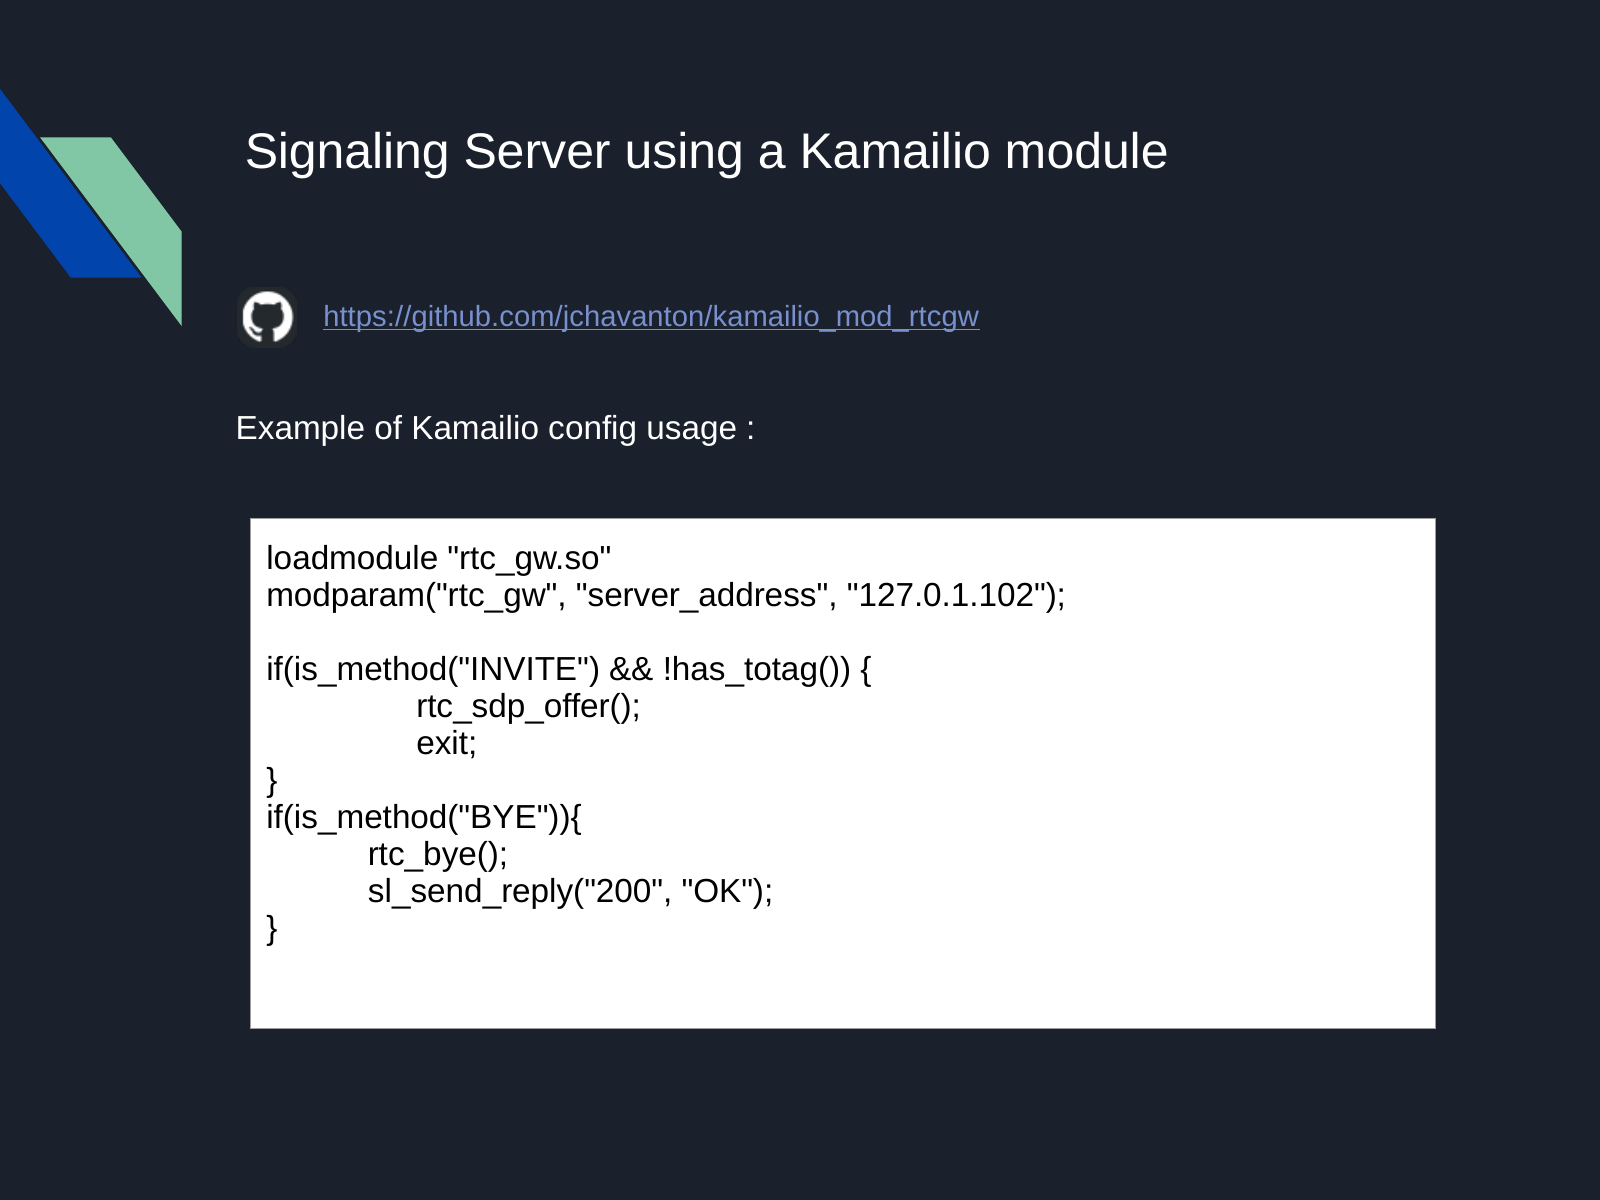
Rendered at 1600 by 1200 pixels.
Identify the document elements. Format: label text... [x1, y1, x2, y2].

table_header loadmodule "rtc_gw.so" modparam("rtc_gw", "server_address", "127.0.1.102"); if(is_method("INVITE") && !has_totag()) { rtc_sdp_offer(); exit; } if(is_method("BYE")){ rtc_bye(); sl_send_reply("200", "OK"); } [251, 519, 1435, 1028]
title Signaling Server using a Kamailio module [227, 91, 1459, 224]
picture [237, 287, 297, 348]
text_box https://github.com/jchavanton/kamailio_mod_rtcgw Example of Kamailio config usage : [217, 224, 1493, 1112]
